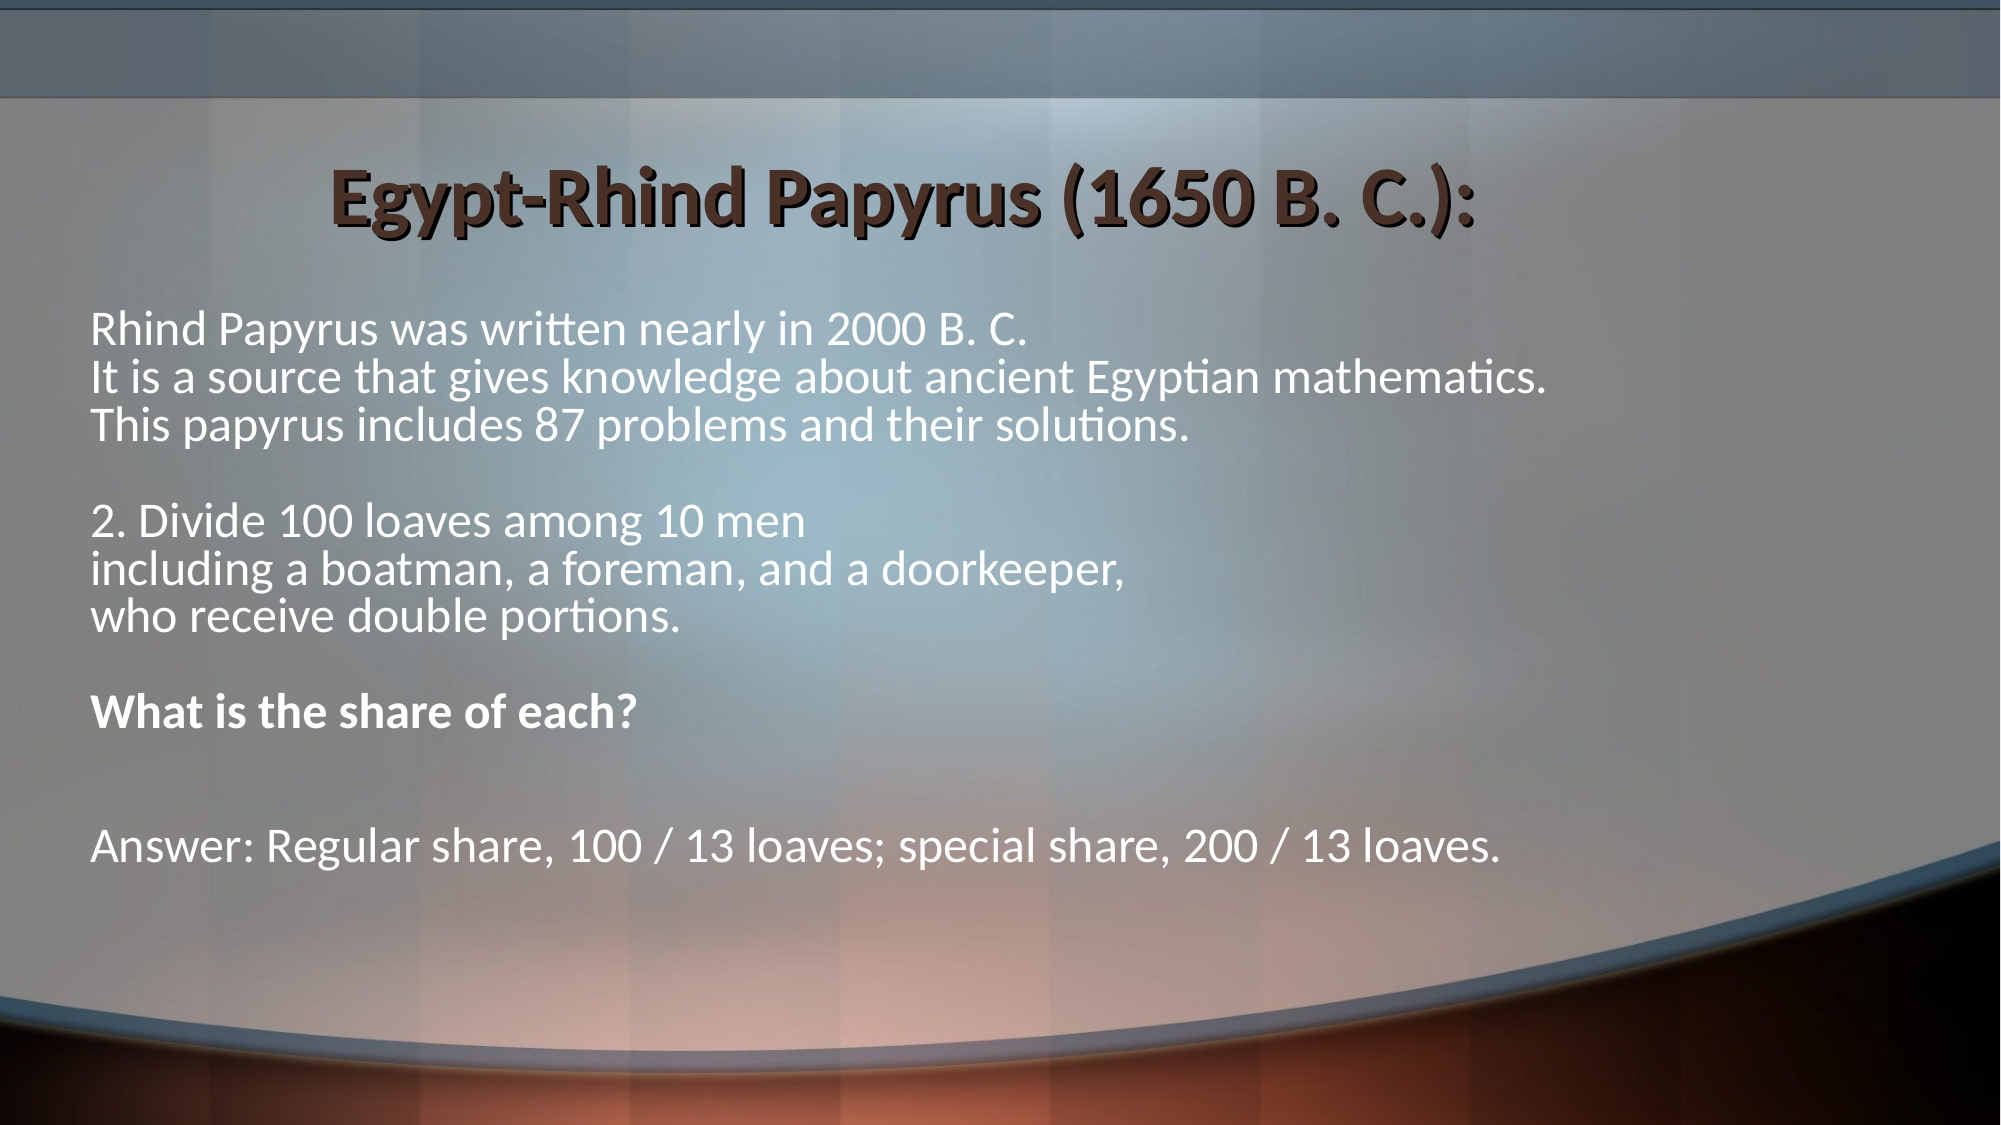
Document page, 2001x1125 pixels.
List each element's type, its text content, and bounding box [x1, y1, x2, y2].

list Rhind Papyrus was written nearly in 2000 B. C. It is a source that gives knowledge about ancient Egyptian mathematics. This papyrus includes 87 problems and their solutions. 2. Divide 100 loaves among 10 men including a boatman, a foreman, and a doorkeeper, who receive double portions. What is the share of each? Answer: Regular share, 100 / 13 loaves; special share, 200 / 13 loaves. [75, 299, 1732, 920]
title Egypt-Rhind Papyrus (1650 B. C.): [75, 104, 1732, 294]
